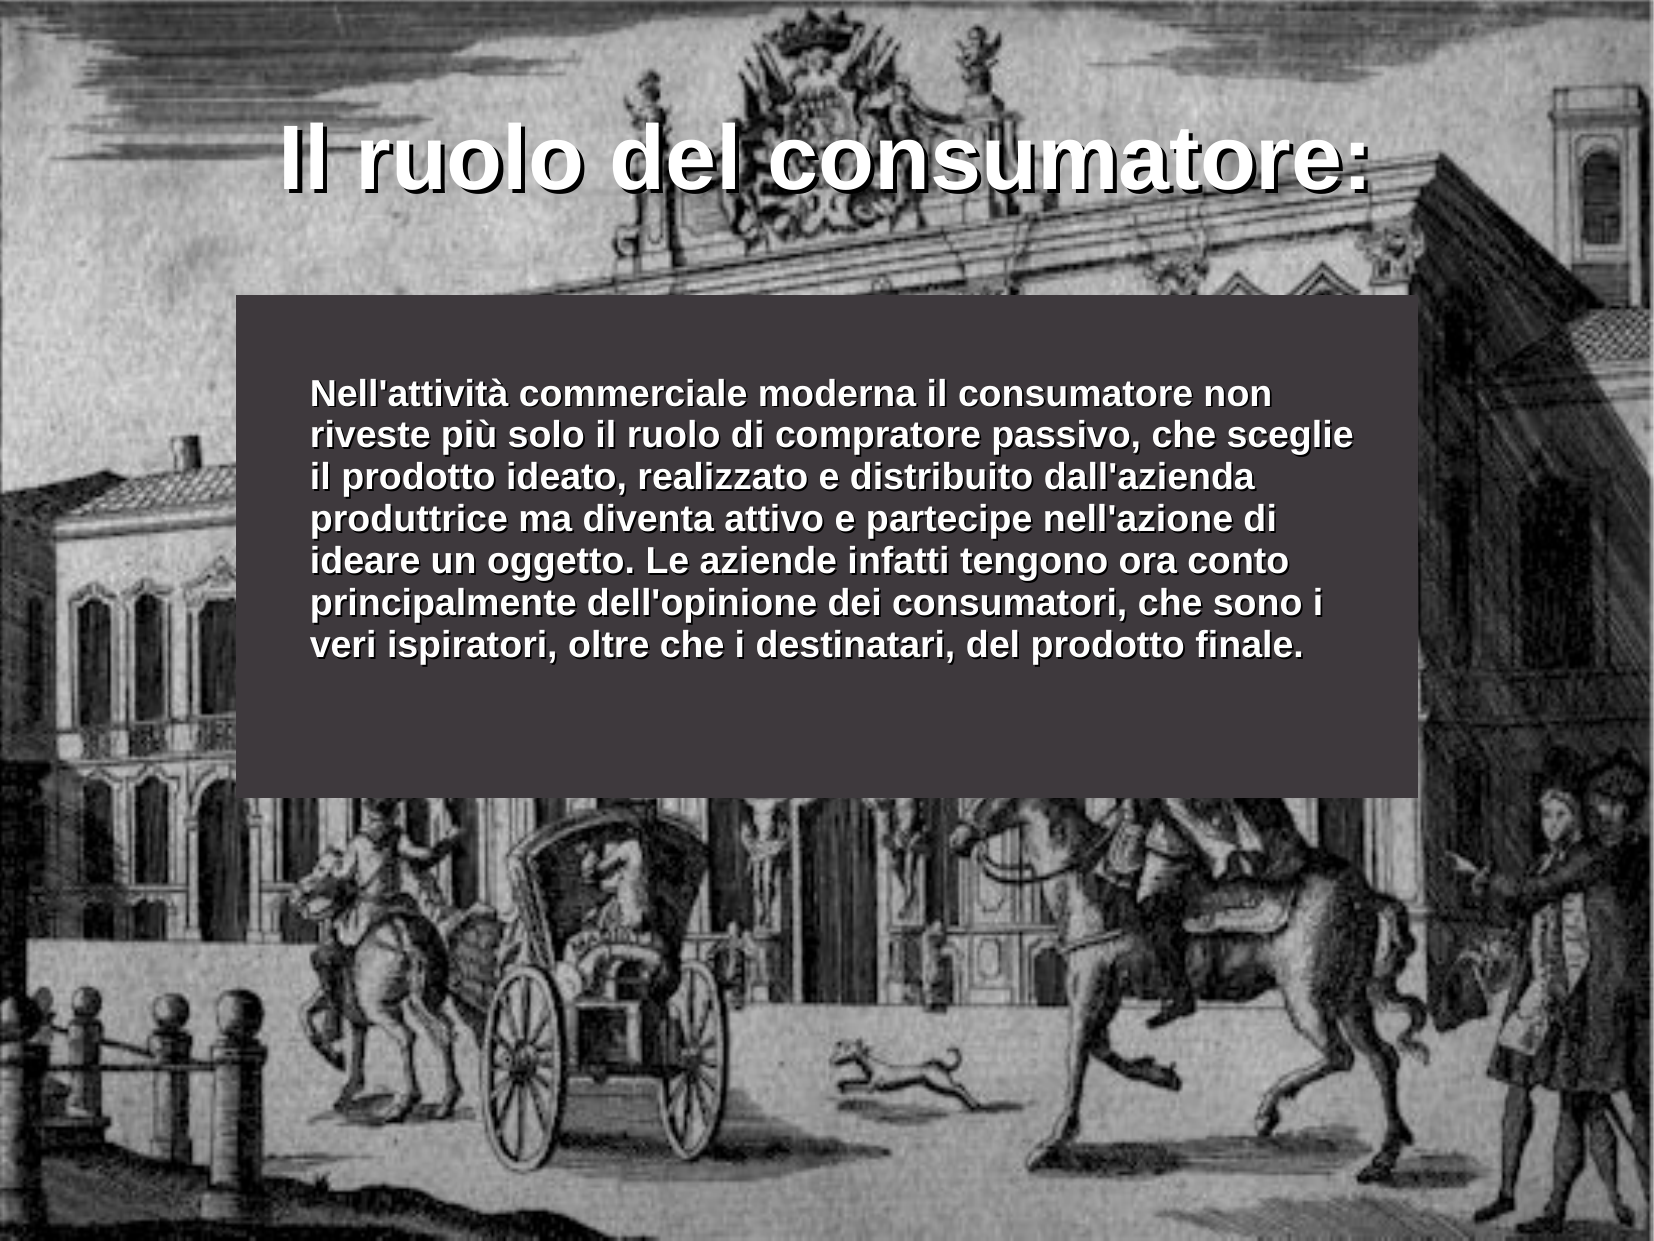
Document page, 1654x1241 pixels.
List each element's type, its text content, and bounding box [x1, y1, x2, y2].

text_box Nell'attività commerciale moderna il consumatore non riveste più solo il ruolo di compratore passivo, che sceglie il prodotto ideato, realizzato e distribuito dall'azienda produttrice ma diventa attivo e partecipe nell'azione di ideare un oggetto. Le aziende infatti tengono ora conto principalmente dell'opinione dei consumatori, che sono i veri ispiratori, oltre che i destinatari, del prodotto finale. [295, 364, 1388, 682]
title Il ruolo del consumatore: [82, 49, 1571, 257]
picture [236, 295, 1418, 798]
